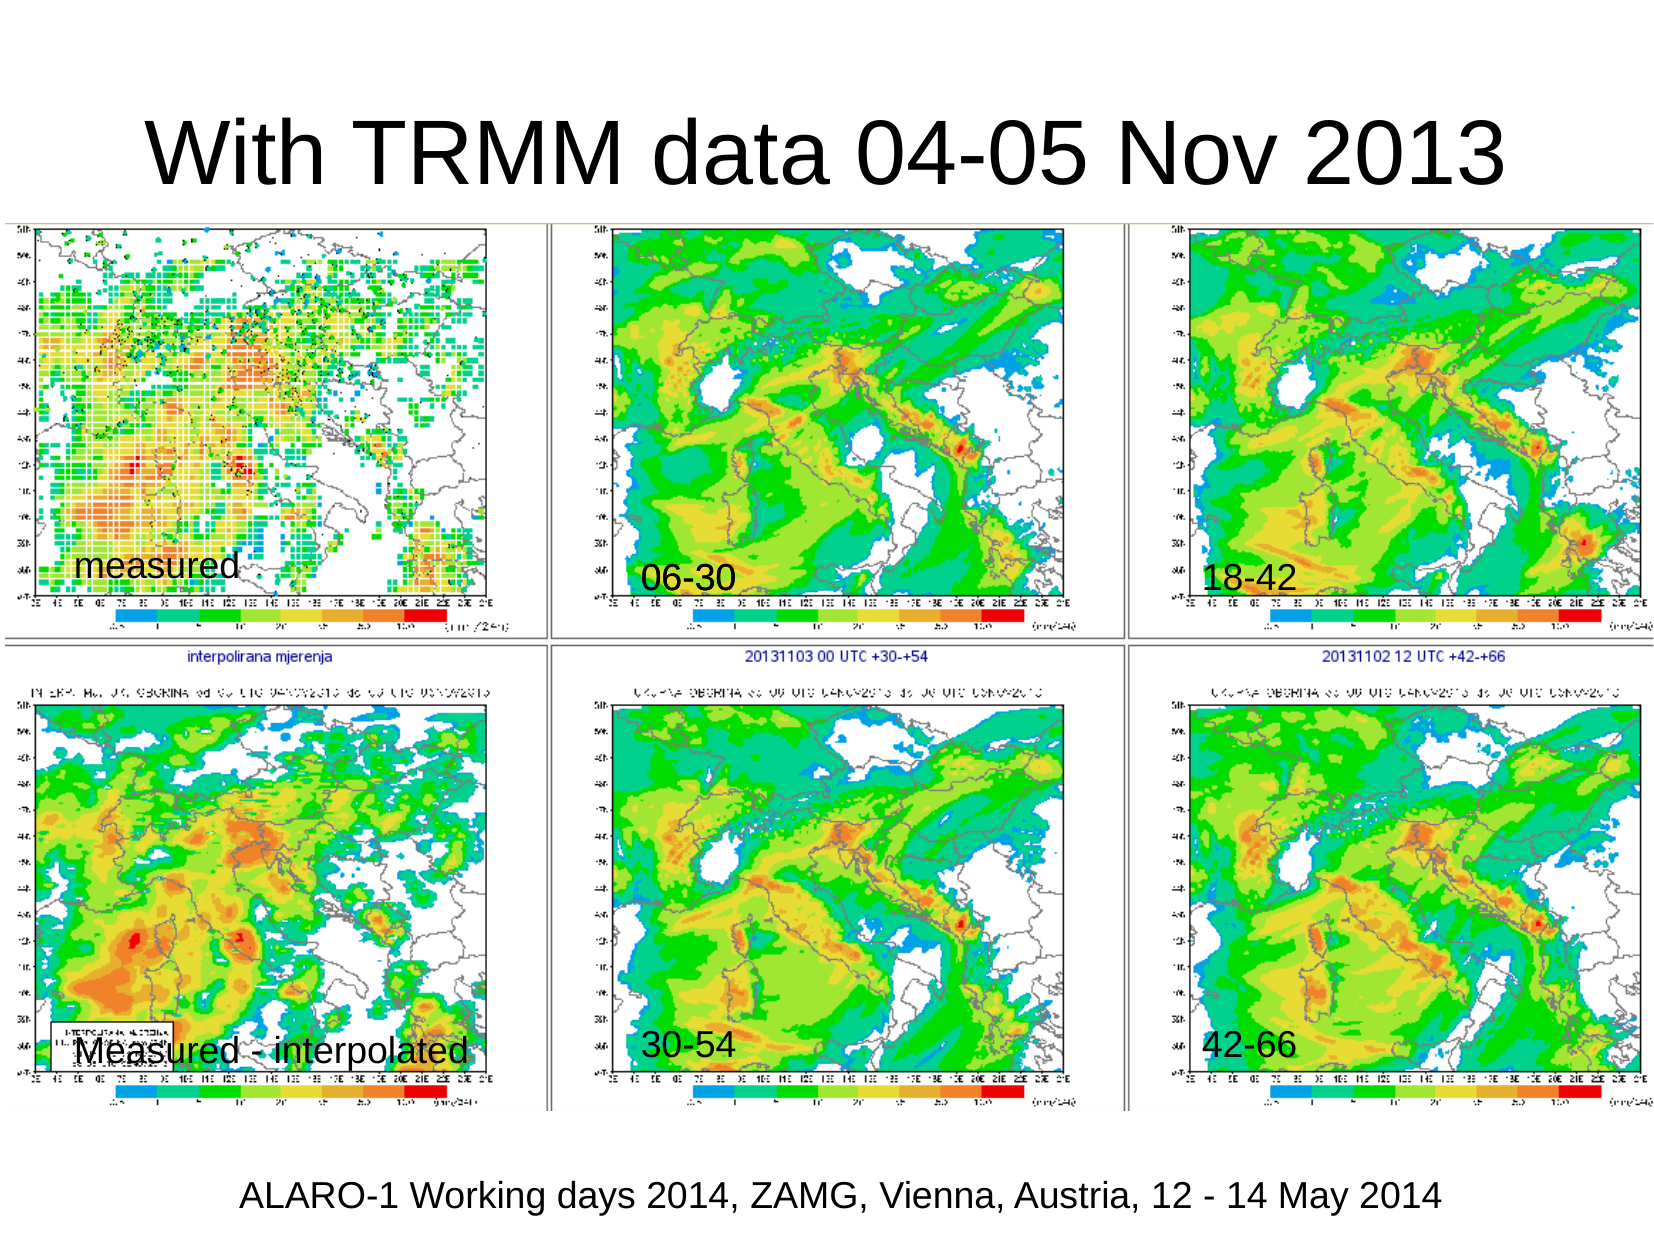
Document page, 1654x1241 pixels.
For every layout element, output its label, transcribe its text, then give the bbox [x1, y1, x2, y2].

text_box 18-42 [1187, 549, 1313, 607]
text_box 30-54 [626, 1015, 752, 1073]
picture [5, 223, 1654, 1111]
text_box 06-30 [626, 549, 752, 607]
title With TRMM data 04-05 Nov 2013 [82, 49, 1571, 223]
text_box Measured - interpolated [59, 1021, 484, 1079]
text_box measured [59, 537, 256, 595]
text_box 42-66 [1187, 1015, 1313, 1073]
text_box ALARO-1 Working days 2014, ZAMG, Vienna, Austria, 12 - 14 May 2014 [224, 1167, 1467, 1225]
